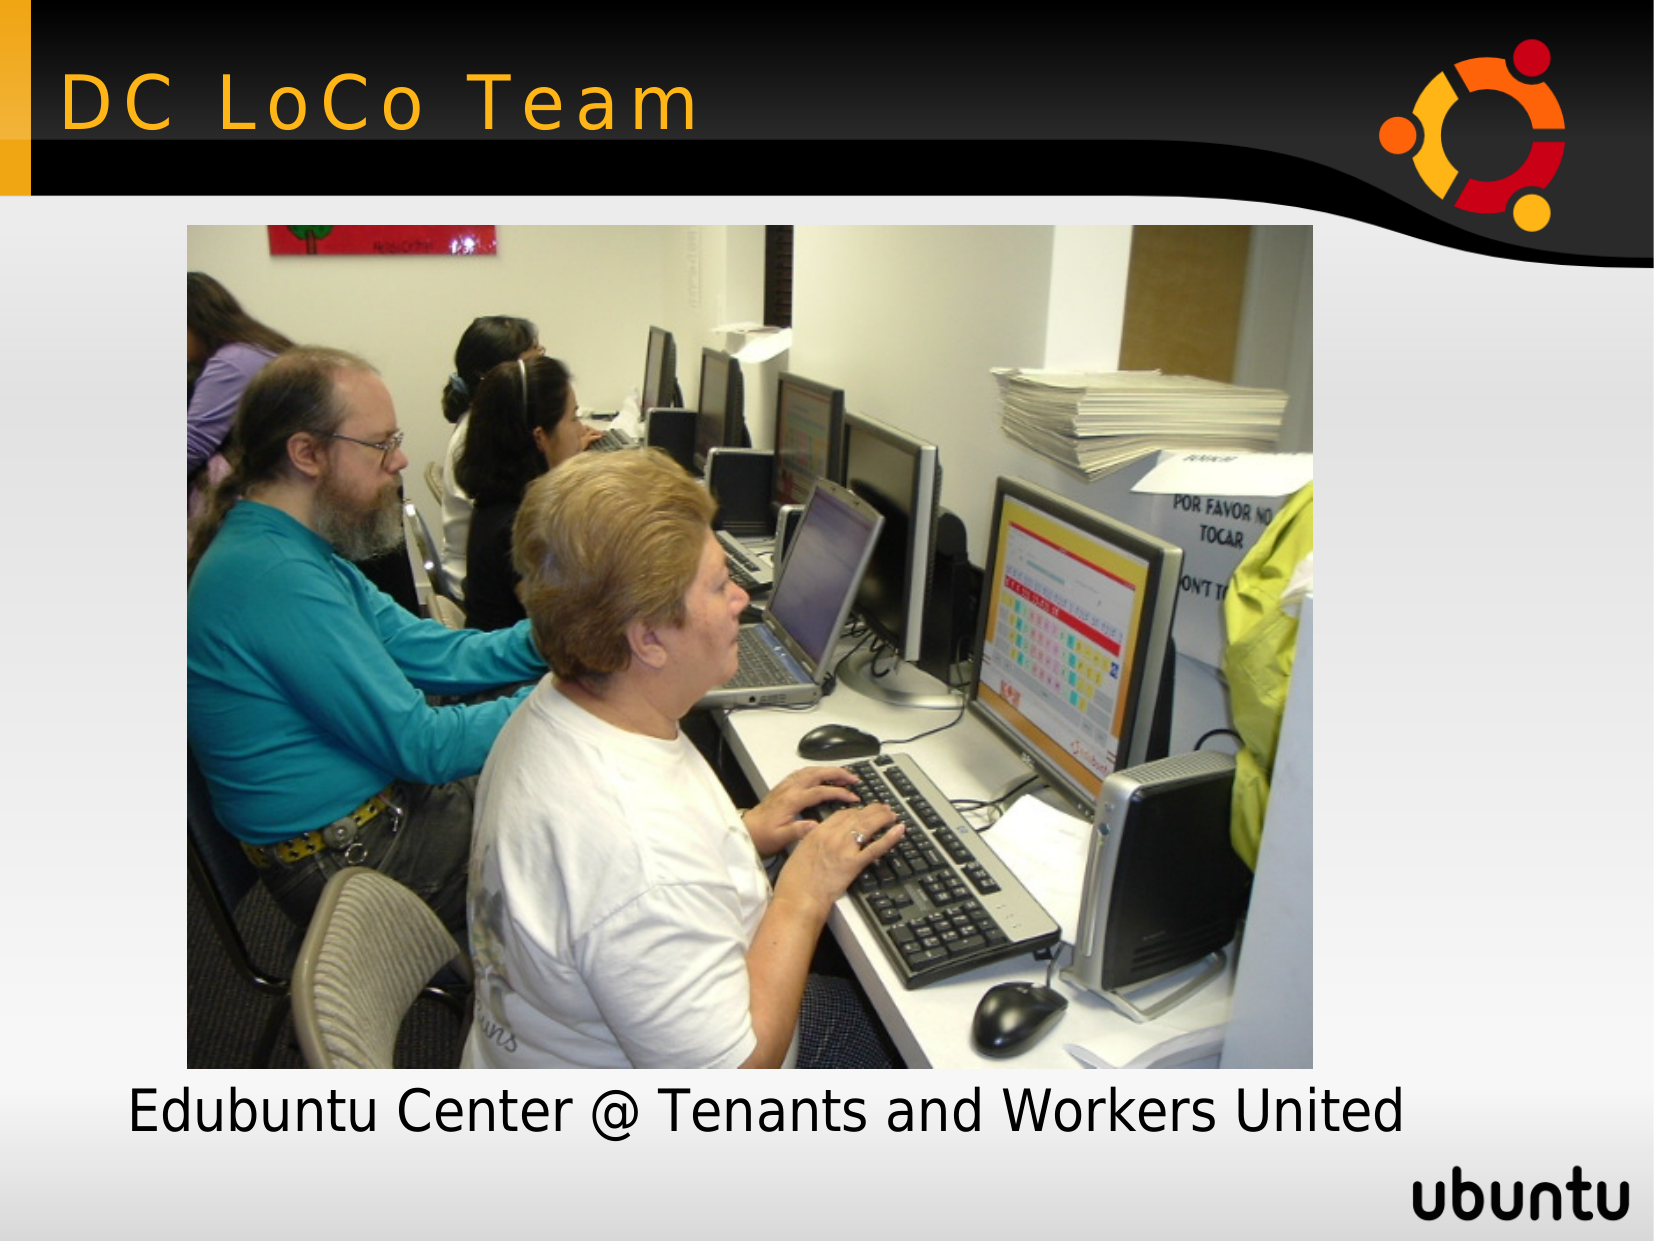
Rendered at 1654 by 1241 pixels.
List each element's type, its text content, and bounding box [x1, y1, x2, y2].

picture [0, 0, 1654, 1241]
title DC LoCo Team [59, 36, 1270, 171]
text_box Edubuntu Center @ Tenants and Workers United [112, 1069, 1566, 1153]
